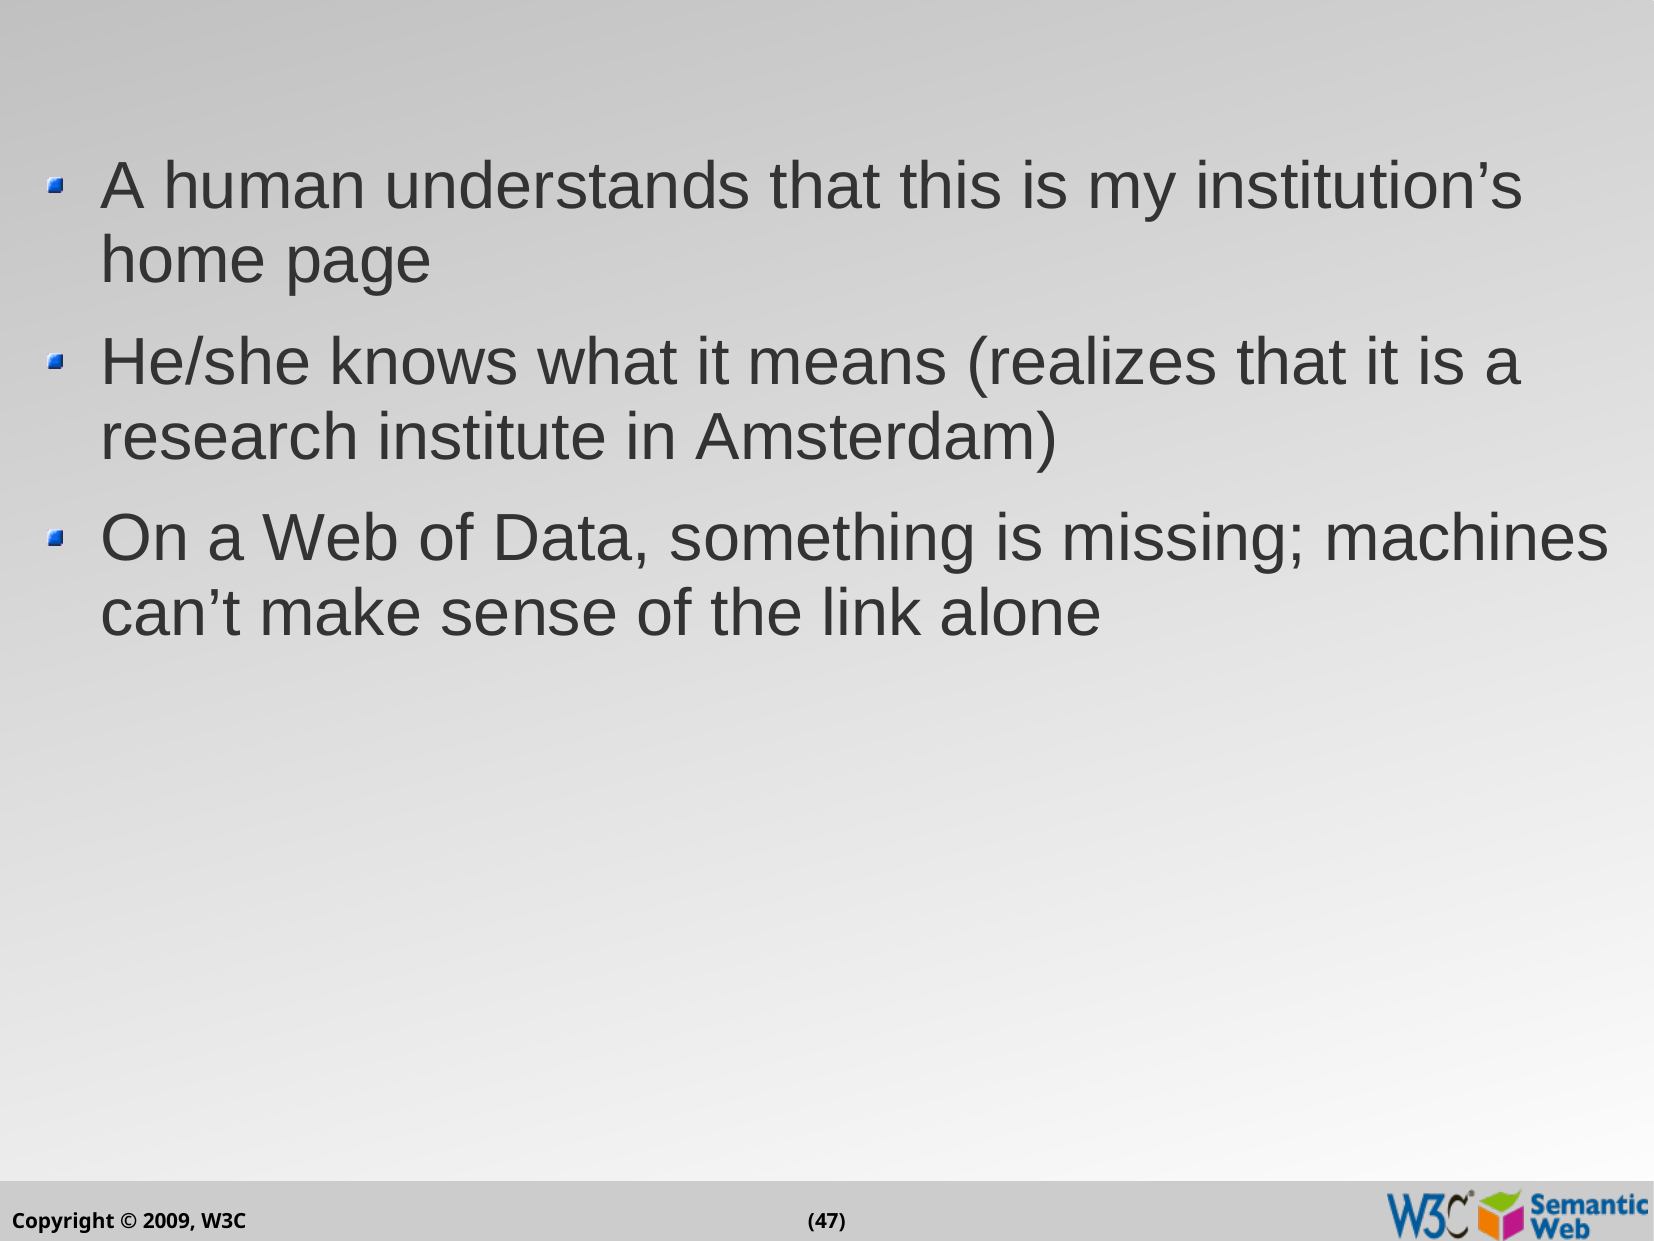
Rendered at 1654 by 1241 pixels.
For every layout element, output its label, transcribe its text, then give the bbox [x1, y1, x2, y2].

list A human understands that this is my institution’s home page He/she knows what it means (realizes that it is a research institute in Amsterdam) On a Web of Data, something is missing; machines can’t make sense of the link alone [29, 147, 1624, 1134]
picture [1387, 1187, 1648, 1241]
